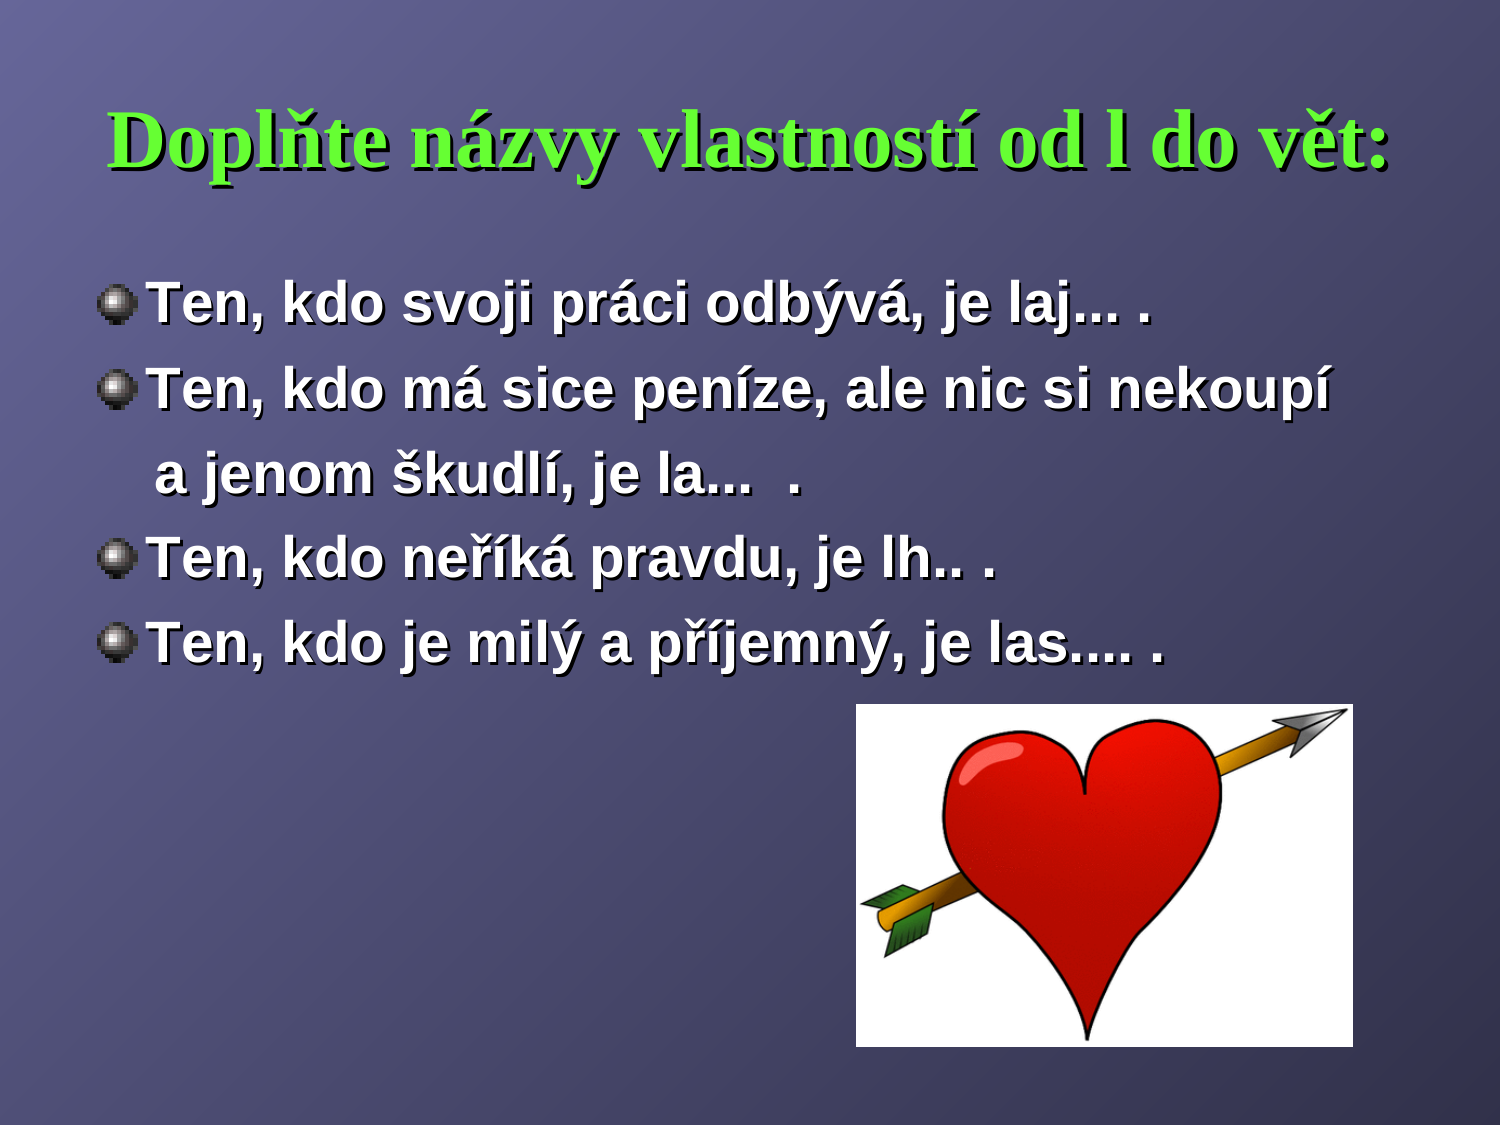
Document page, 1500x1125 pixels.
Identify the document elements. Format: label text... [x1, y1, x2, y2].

list Ten, kdo svoji práci odbývá, je laj... . Ten, kdo má sice peníze, ale nic si nekoupí a jenom škudlí, je la... . Ten, kdo neříká pravdu, je lh.. . Ten, kdo je milý a příjemný, je las.... . [75, 262, 1426, 1007]
title Doplňte názvy vlastností od l do vět: [75, 45, 1426, 233]
picture [856, 704, 1353, 1047]
